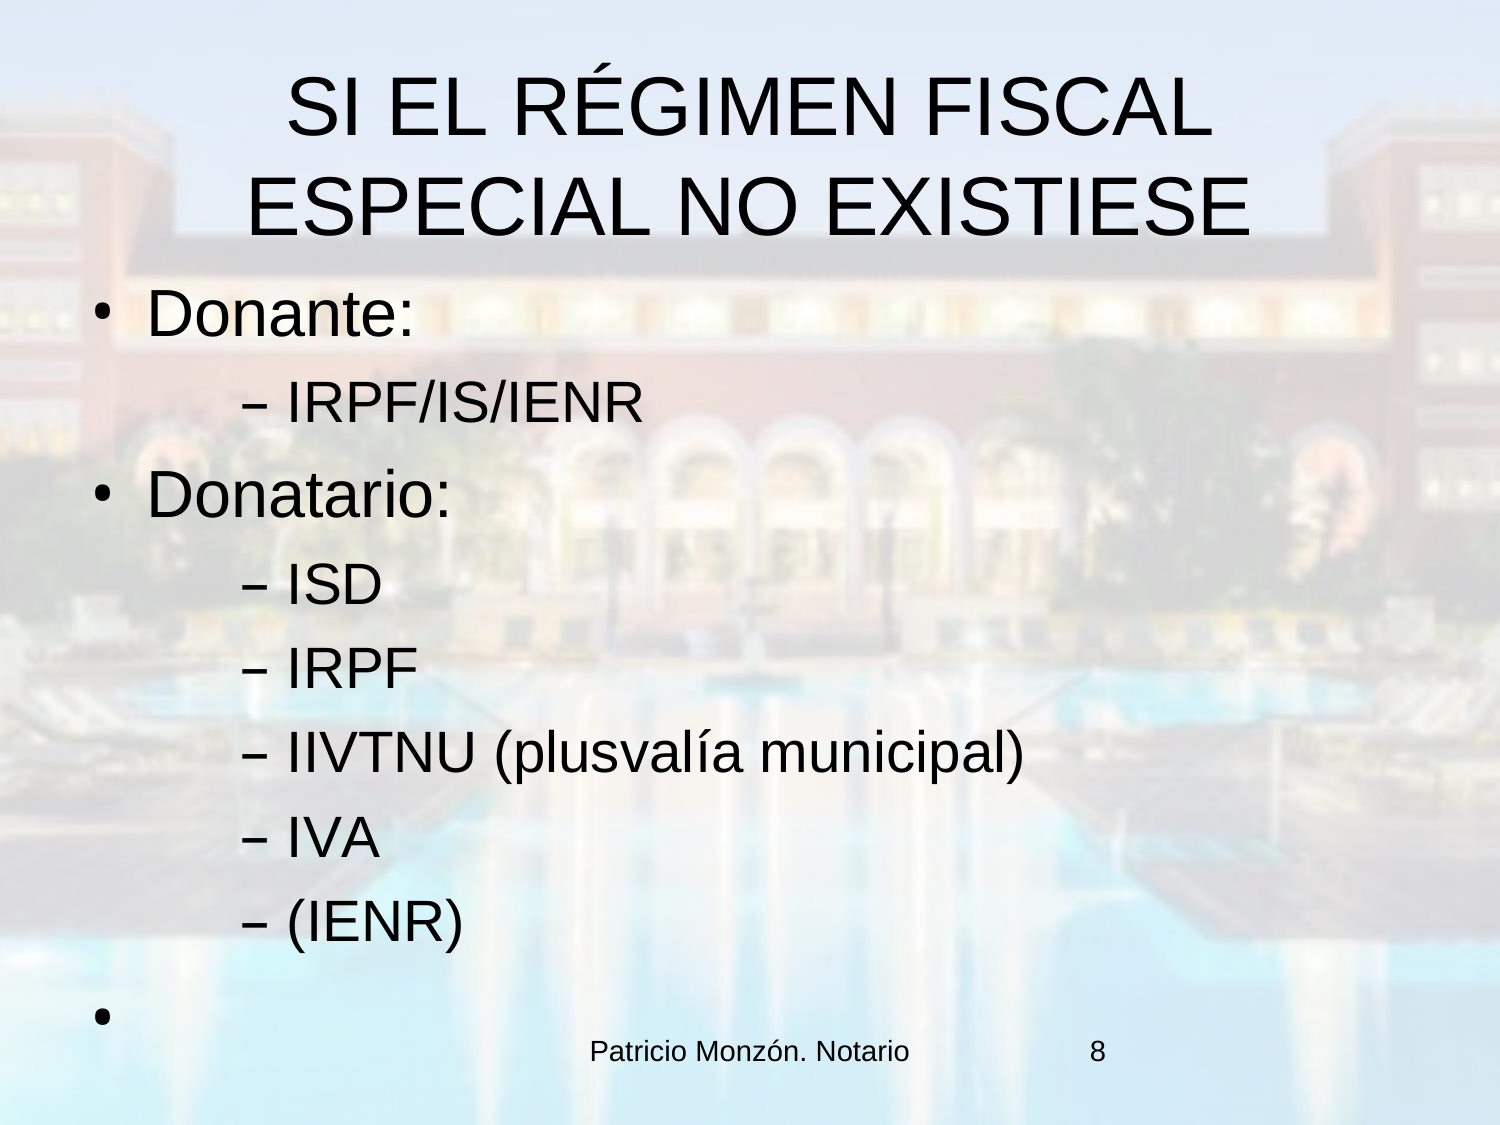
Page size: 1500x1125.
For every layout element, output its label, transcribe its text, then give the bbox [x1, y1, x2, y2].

text_box [1074, 1024, 1426, 1103]
text_box Patricio Monzón. Notario [512, 1024, 988, 1103]
list Donante: IRPF/IS/IENR Donatario: ISD IRPF IIVTNU (plusvalía municipal) IVA (IENR) [75, 262, 1426, 1005]
title SI EL RÉGIMEN FISCAL ESPECIAL NO EXISTIESE [75, 45, 1426, 233]
